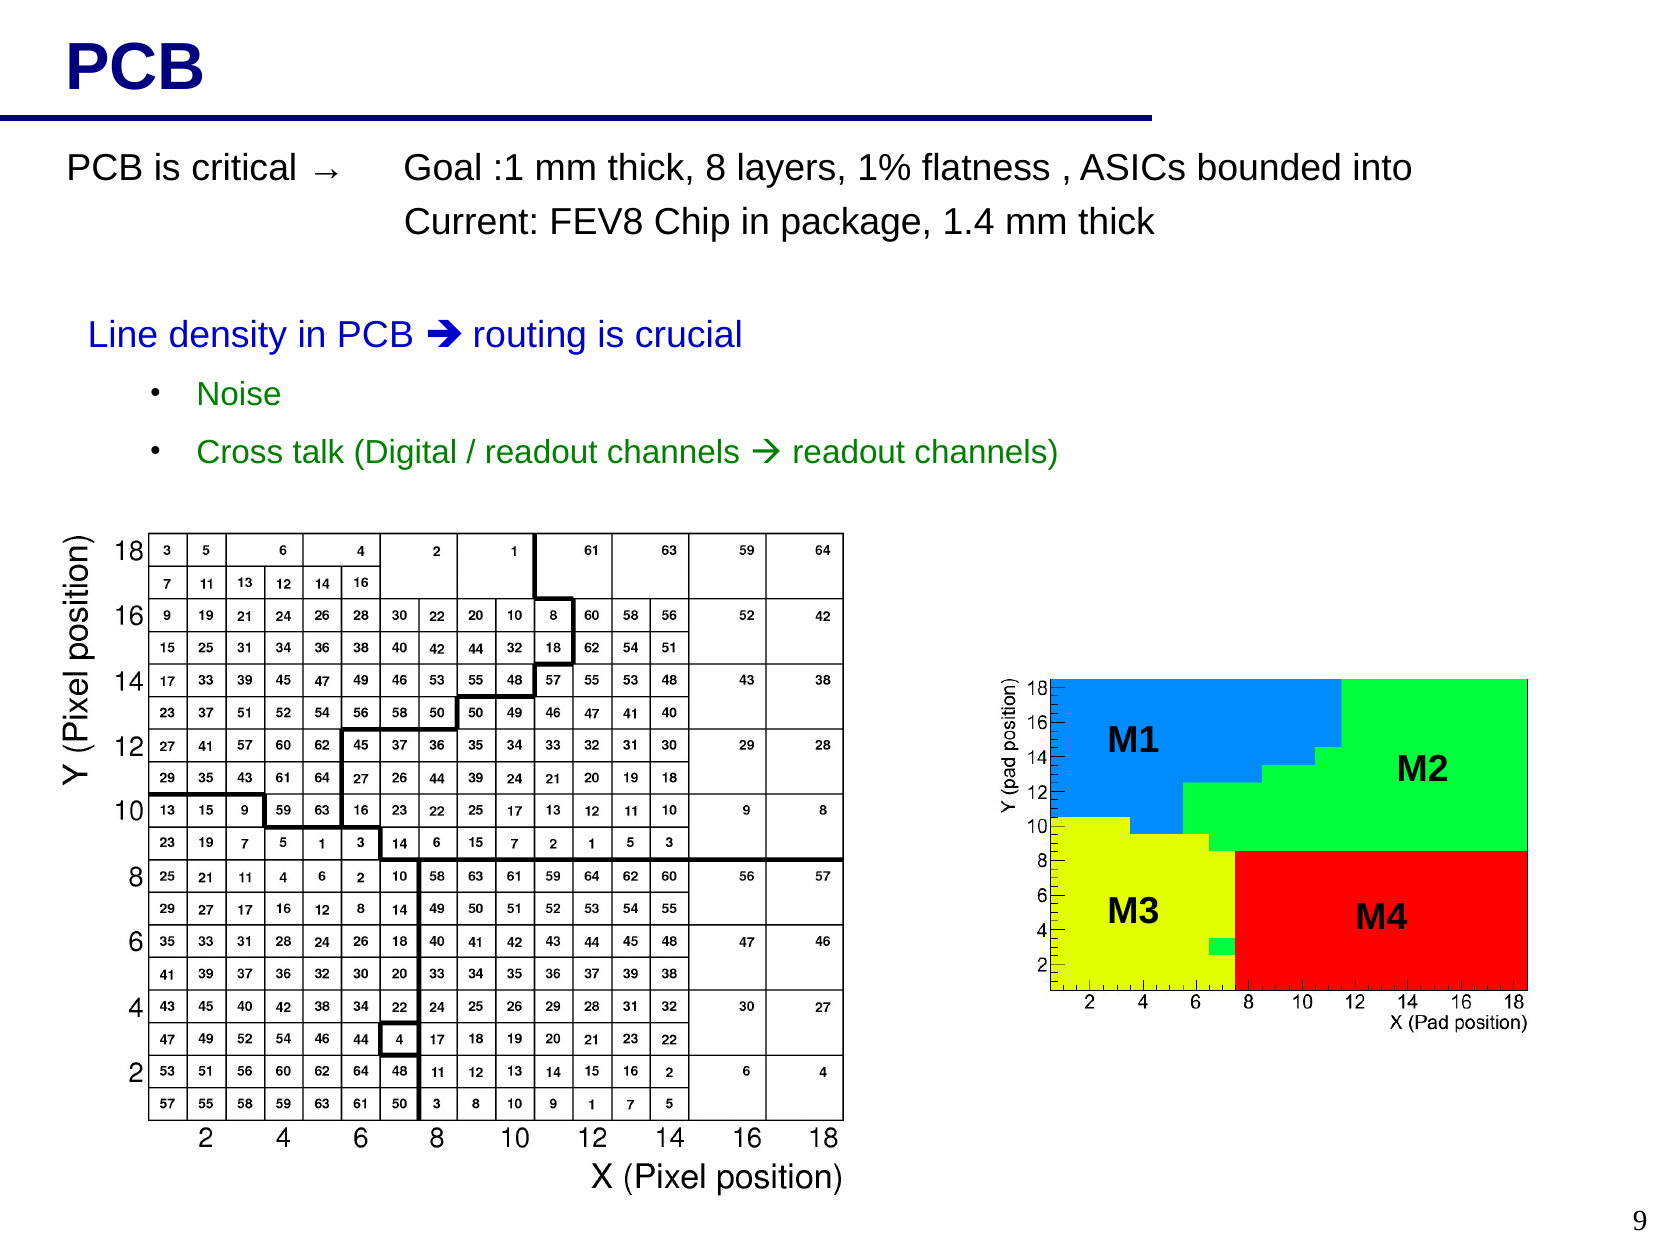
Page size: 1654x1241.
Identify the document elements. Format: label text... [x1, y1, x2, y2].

text_box M1 [1092, 710, 1241, 769]
title PCB [41, 8, 1530, 118]
text_box M4 [1340, 888, 1489, 947]
text_box PCB is critical → Goal :1 mm thick, 8 layers, 1% flatness , ASICs bounded into Current: FEV8 Chip in package, 1.4 mm thick [51, 135, 1429, 250]
text_box Line density in PCB  routing is crucial Noise Cross talk (Digital / readout channels  readout channels) [59, 302, 1270, 479]
picture [29, 501, 901, 1211]
text_box M2 [1381, 740, 1471, 799]
text_box M3 [1092, 882, 1182, 941]
picture [989, 637, 1600, 1052]
